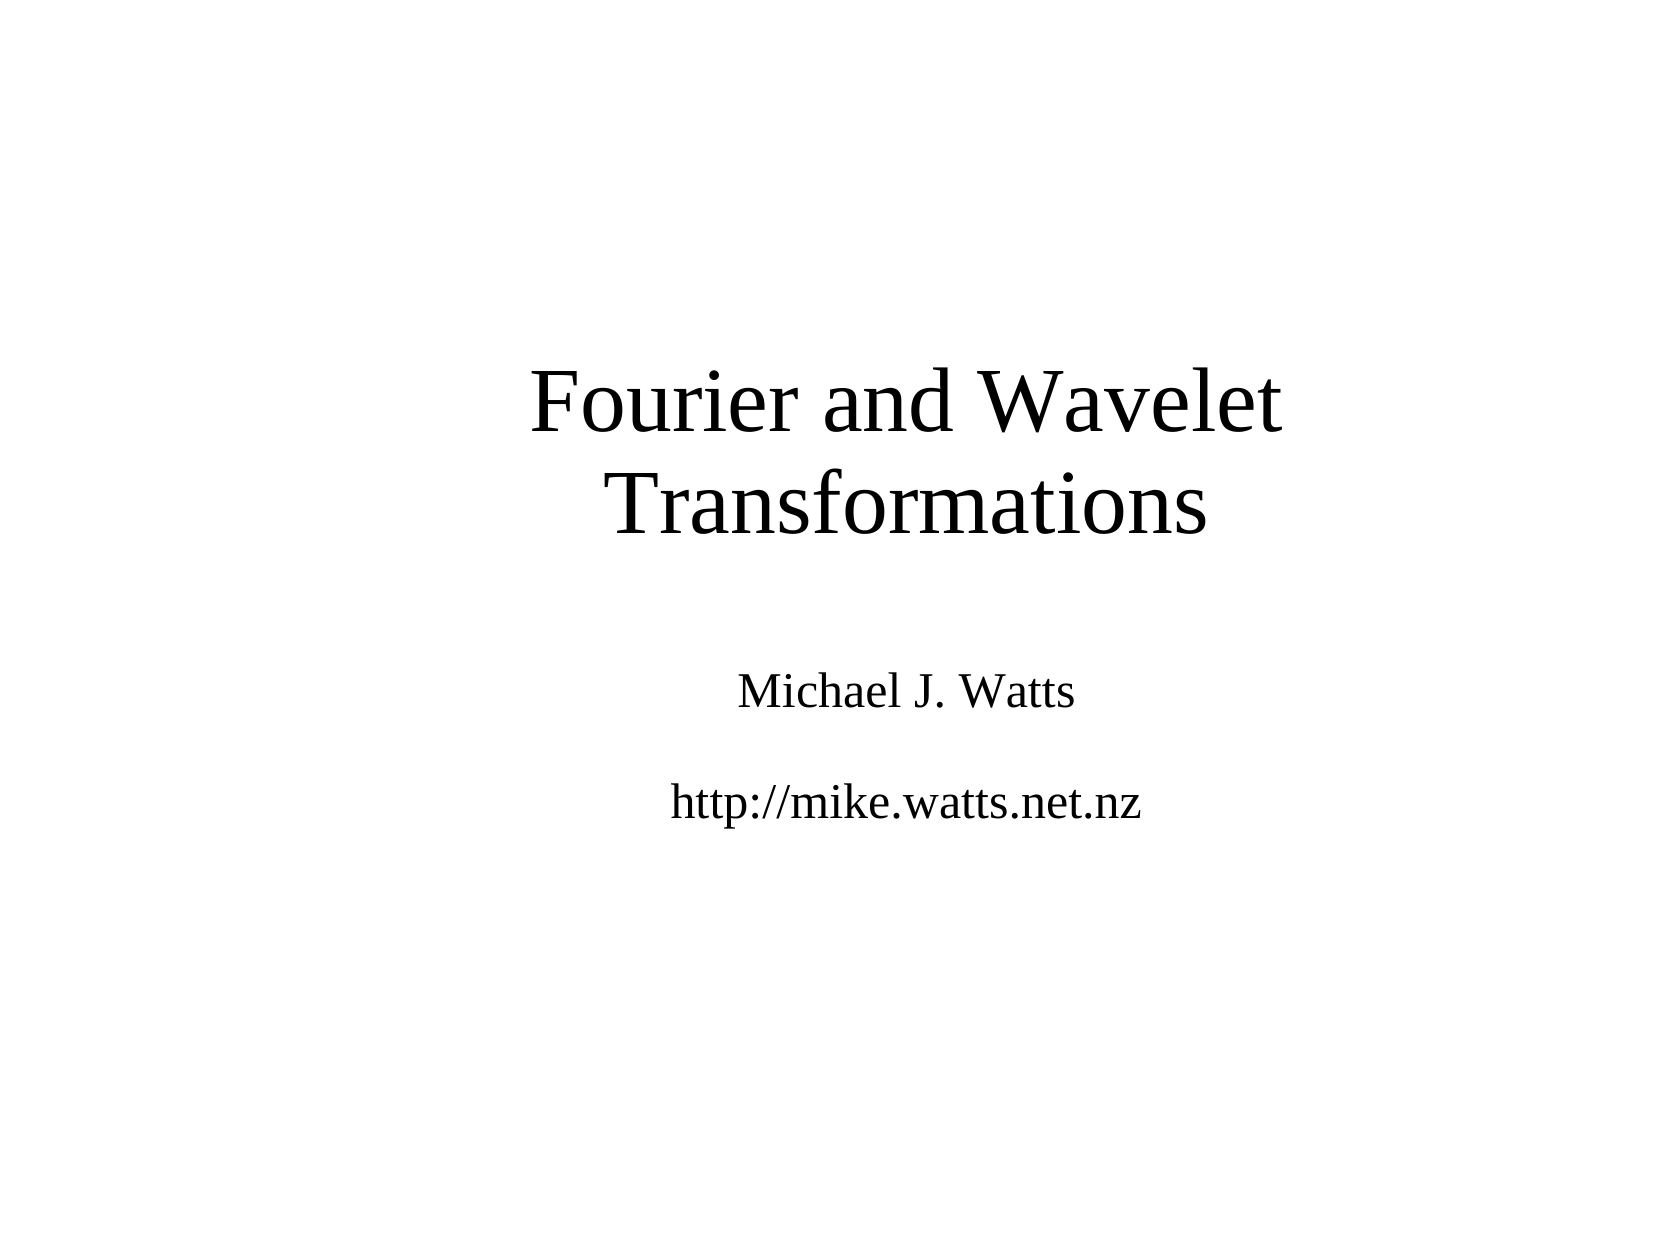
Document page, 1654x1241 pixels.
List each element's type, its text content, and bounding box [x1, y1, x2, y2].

text_box Fourier and Wavelet Transformations Michael J. Watts http://mike.watts.net.nz [380, 349, 1433, 913]
